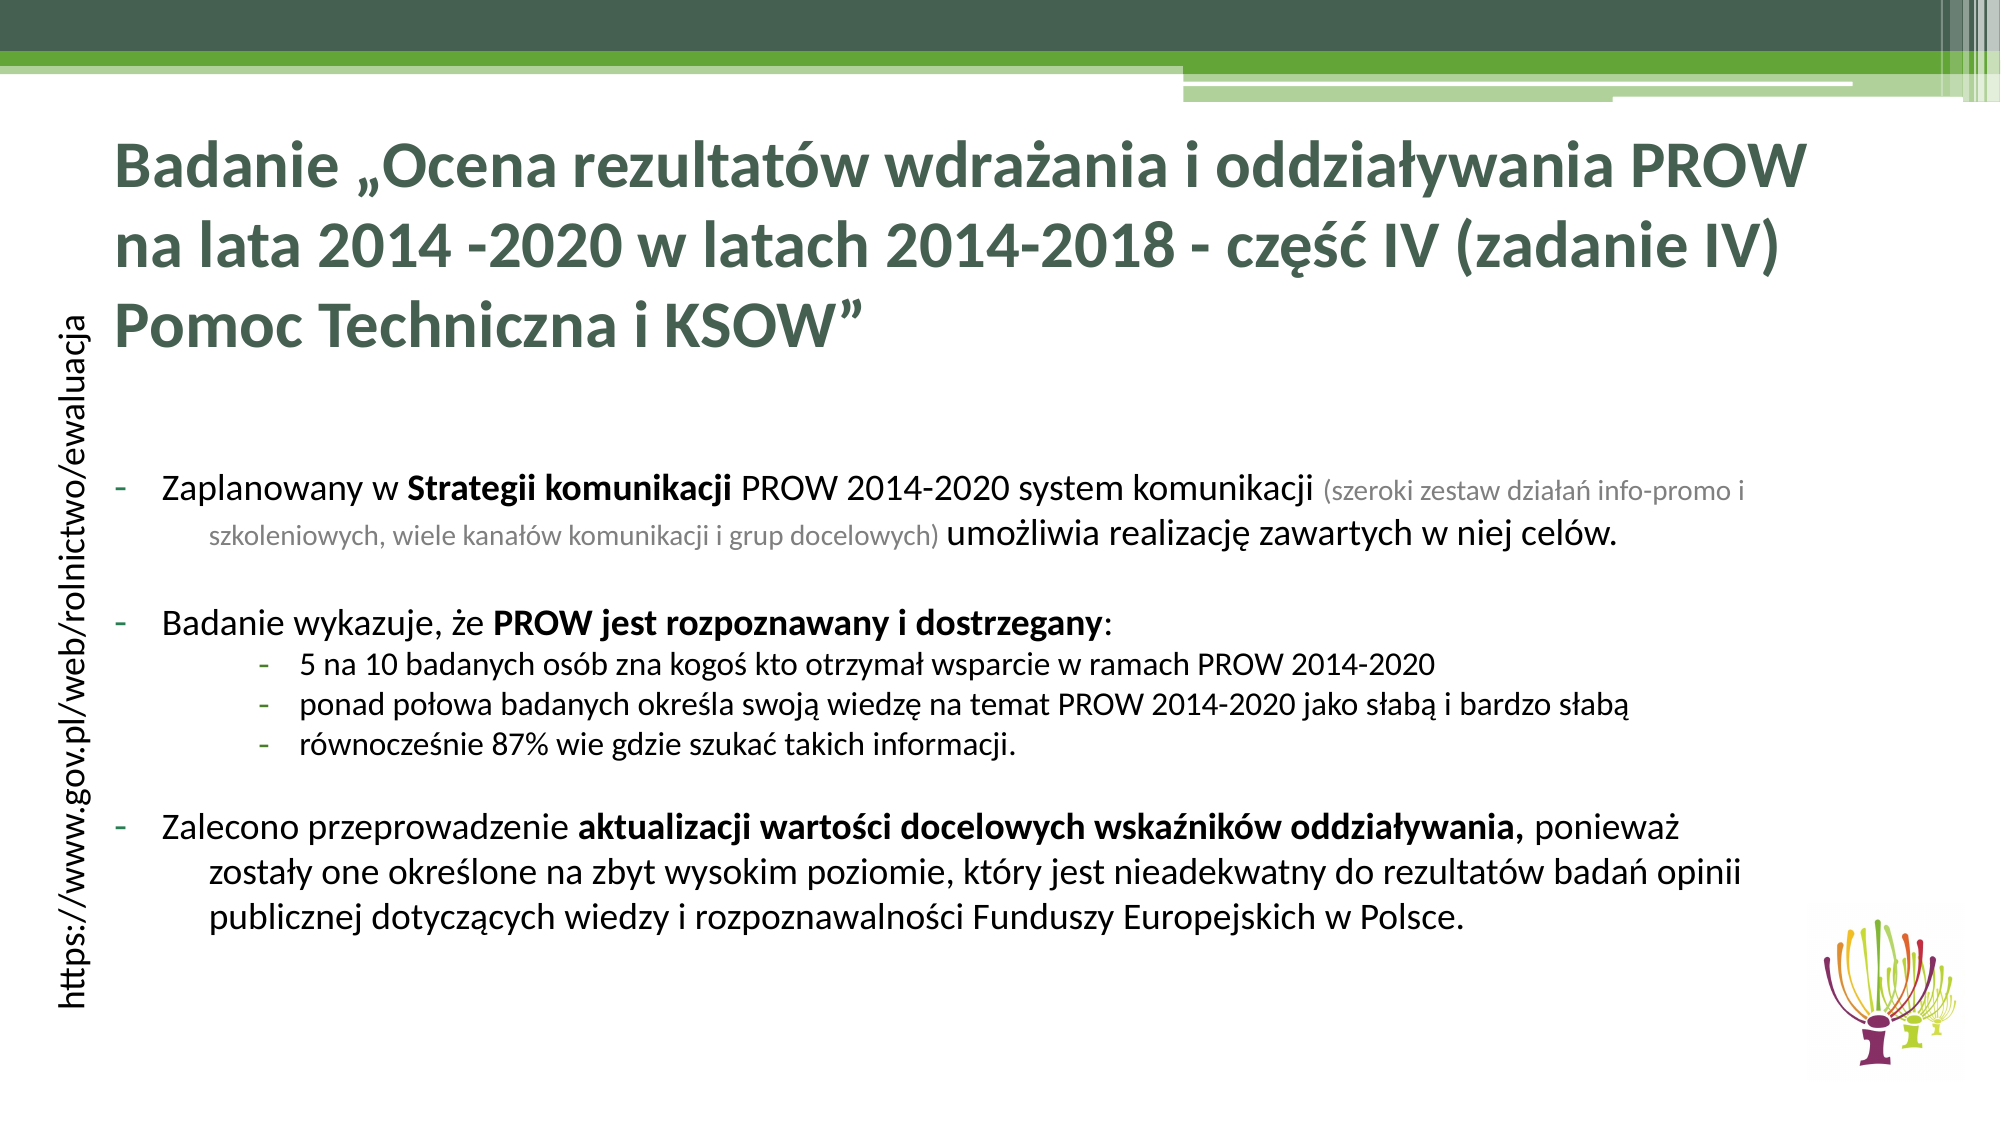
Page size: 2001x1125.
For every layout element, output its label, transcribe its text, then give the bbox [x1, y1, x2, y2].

title Badanie „Ocena rezultatów wdrażania i oddziaływania PROW na lata 2014 -2020 w latach 2014-2018 - część IV (zadanie IV) Pomoc Techniczna i KSOW” [99, 113, 1900, 358]
list Zaplanowany w Strategii komunikacji PROW 2014-2020 system komunikacji (szeroki zestaw działań info-promo i szkoleniowych, wiele kanałów komunikacji i grup docelowych) umożliwia realizację zawartych w niej celów. Badanie wykazuje, że PROW jest rozpoznawany i dostrzegany: 5 na 10 badanych osób zna kogoś kto otrzymał wsparcie w ramach PROW 2014-2020 ponad połowa badanych określa swoją wiedzę na temat PROW 2014-2020 jako słabą i bardzo słabą równocześnie 87% wie gdzie szukać takich informacji. Zalecono przeprowadzenie aktualizacji wartości docelowych wskaźników oddziaływania, ponieważ zostały one określone na zbyt wysokim poziomie, który jest nieadekwatny do rezultatów badań opinii publicznej dotyczących wiedzy i rozpoznawalności Funduszy Europejskich w Polsce. [99, 410, 1808, 1079]
picture [1807, 903, 1965, 1082]
text_box https://www.gov.pl/web/rolnictwo/ewaluacja [39, 238, 99, 1025]
